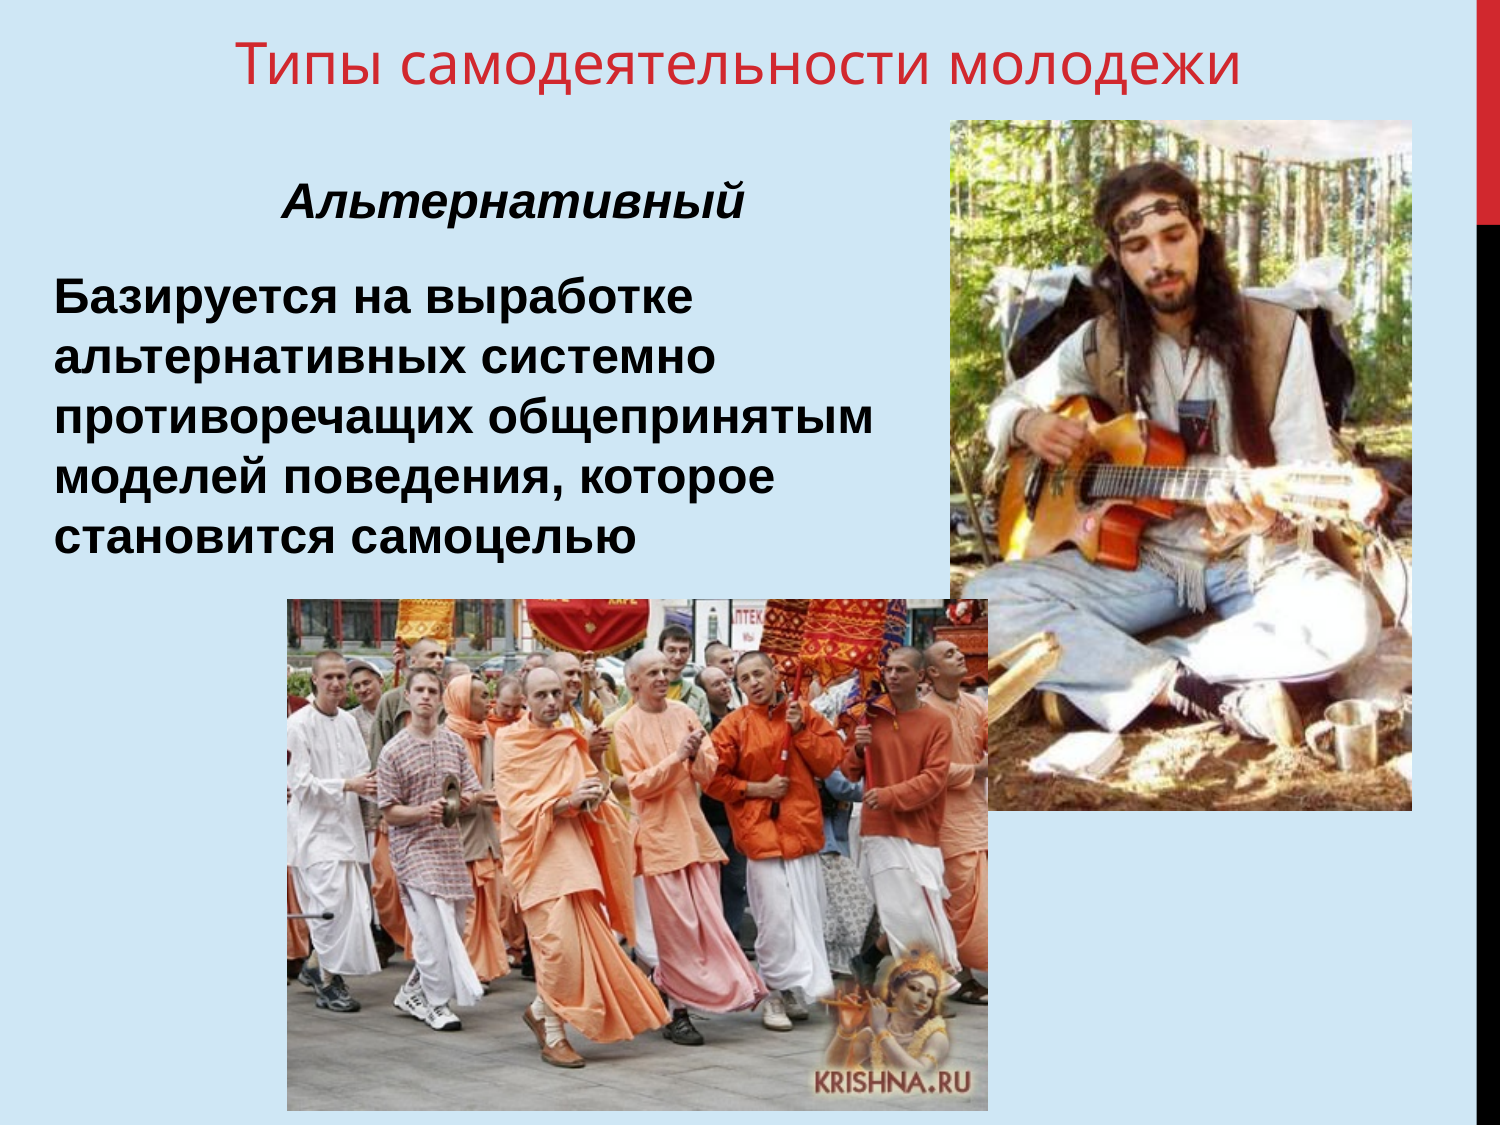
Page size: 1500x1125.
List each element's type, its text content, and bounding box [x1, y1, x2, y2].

picture [287, 120, 1412, 1111]
title Типы самодеятельности молодежи [17, 19, 1461, 108]
text_box Альтернативный Базируется на выработке альтернативных системно противоречащих общепринятым моделей поведения, которое становится самоцелью [38, 160, 950, 571]
